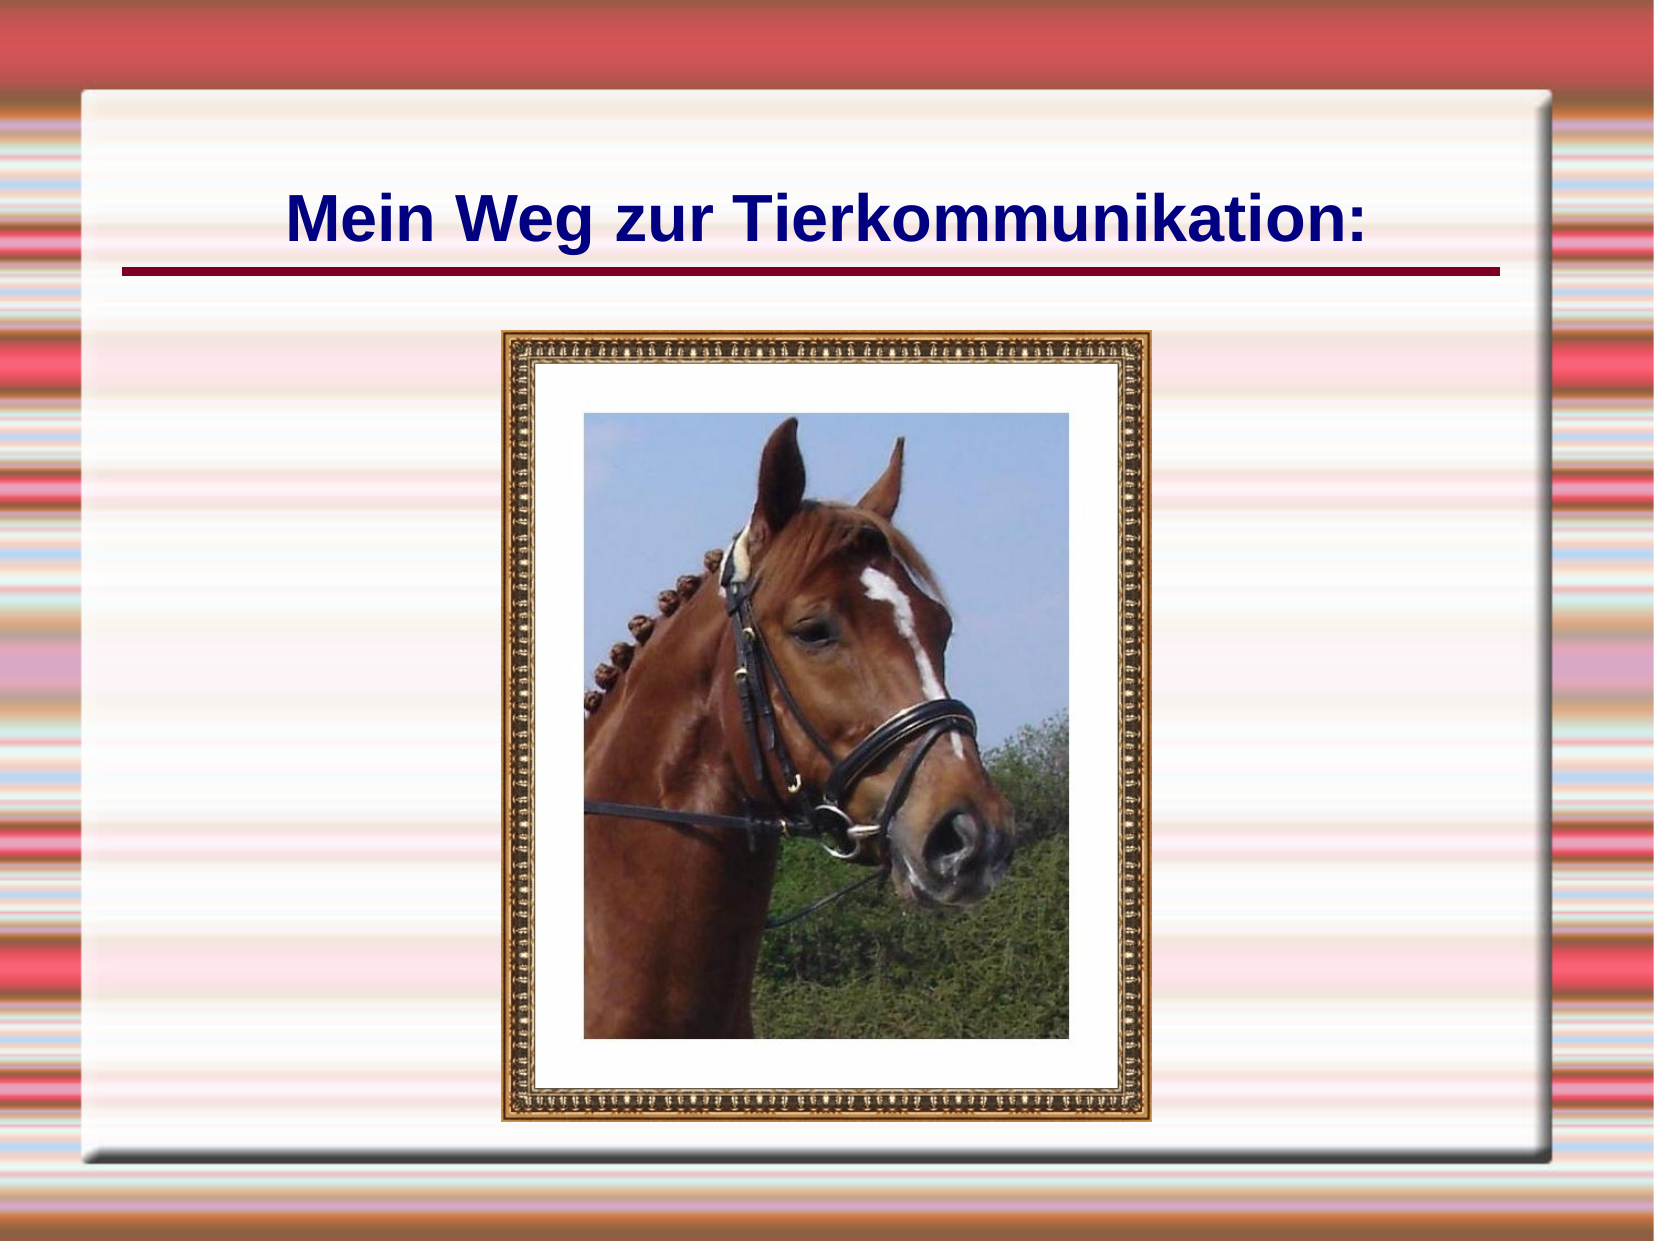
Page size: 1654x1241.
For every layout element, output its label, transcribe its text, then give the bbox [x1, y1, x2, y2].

title Mein Weg zur Tierkommunikation: [121, 104, 1534, 333]
picture [0, 0, 1654, 1241]
